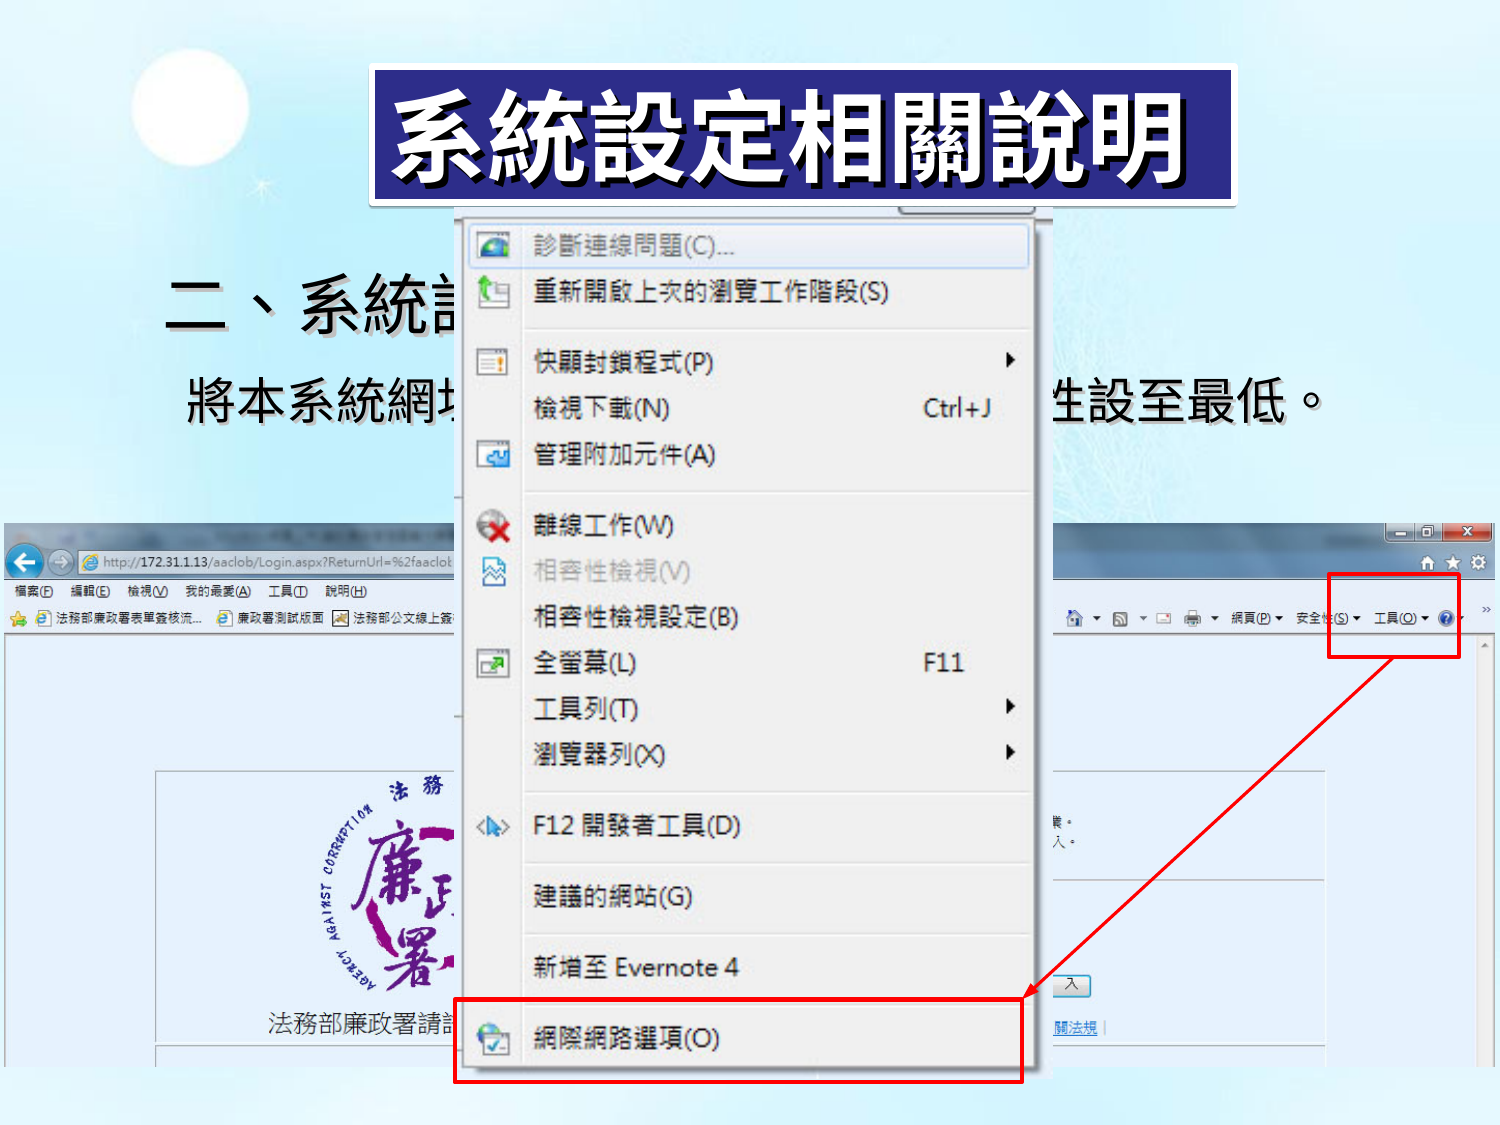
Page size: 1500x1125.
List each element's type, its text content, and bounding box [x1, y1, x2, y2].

text_box 二、系統設定:安全性設定 [147, 255, 454, 352]
text_box 將本系統網址加入信任網站，並將安全性設至最低。 [1053, 361, 1404, 438]
title 系統設定相關說明 [372, 66, 1235, 203]
picture [0, 0, 1500, 1125]
text_box 將本系統網址加入信任網站，並將安全性設至最低。 [171, 361, 454, 438]
